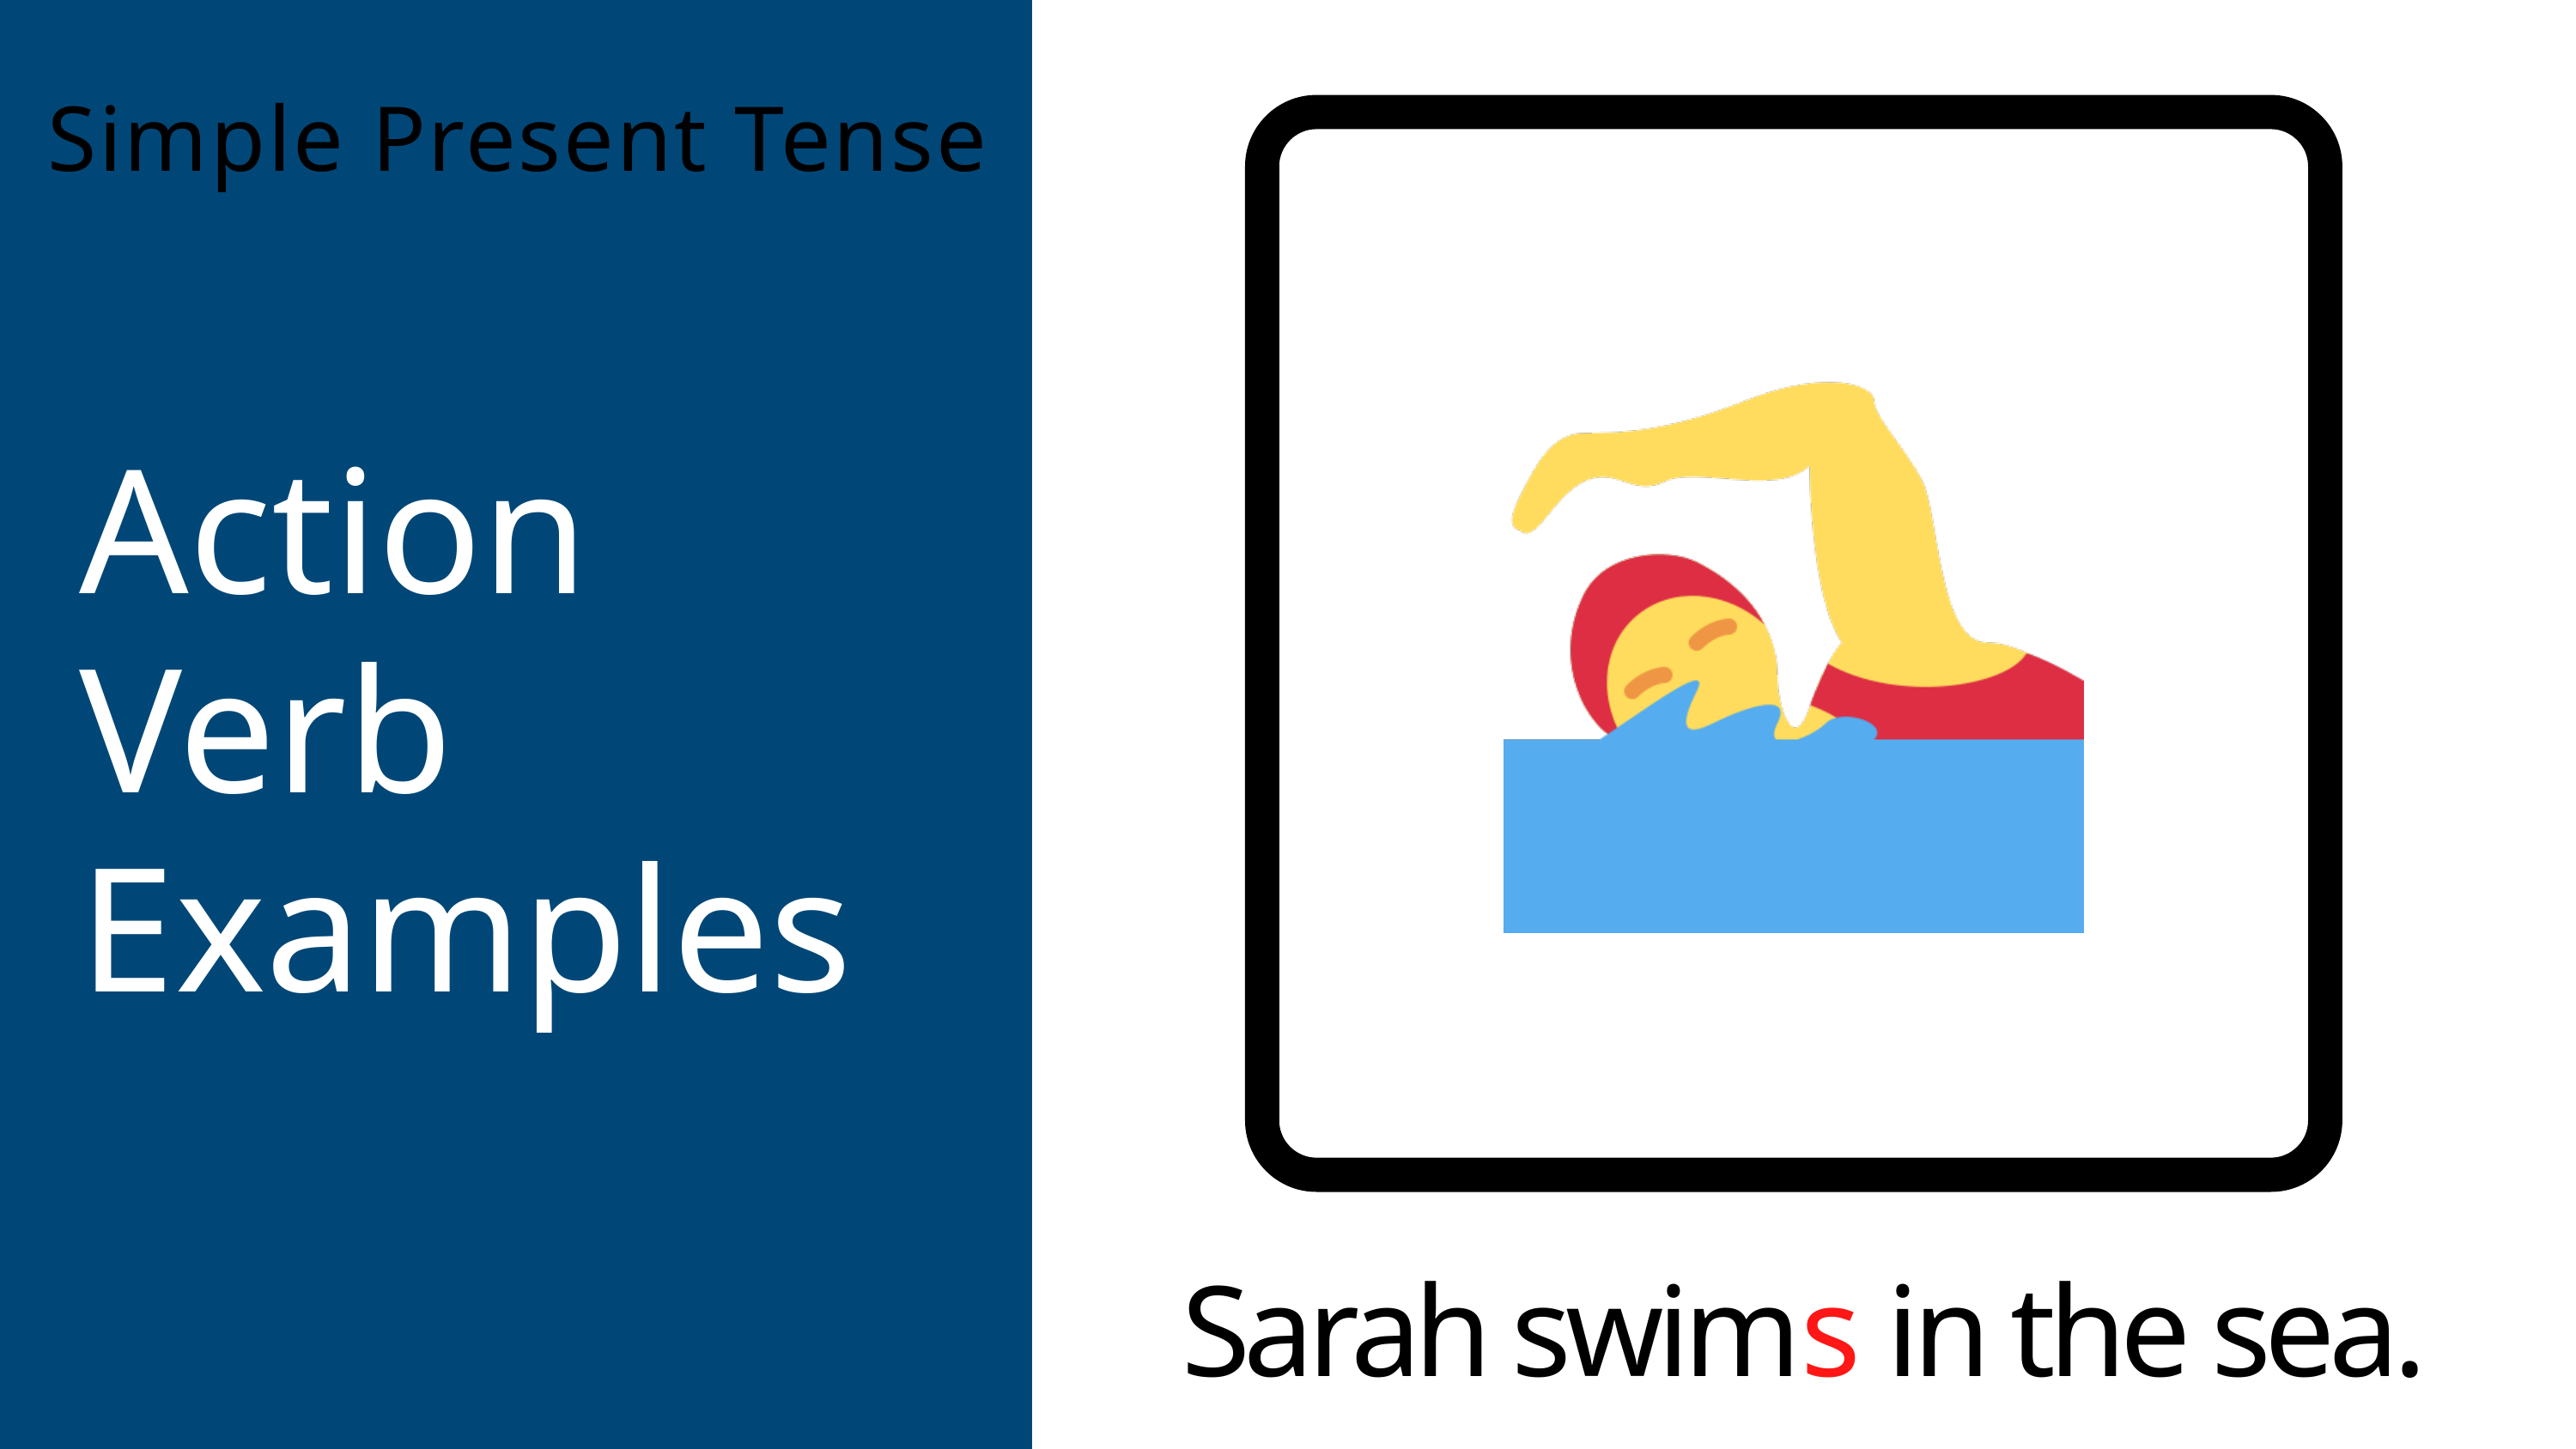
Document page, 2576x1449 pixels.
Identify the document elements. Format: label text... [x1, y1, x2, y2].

text_box [1244, 94, 2342, 1192]
text_box Action Verb Examples [79, 428, 957, 1026]
text_box Sarah swims in the sea. [1032, 1238, 2576, 1399]
text_box Simple Present Tense [45, 64, 991, 311]
picture [1504, 353, 2084, 933]
text_box [0, 0, 1032, 1449]
